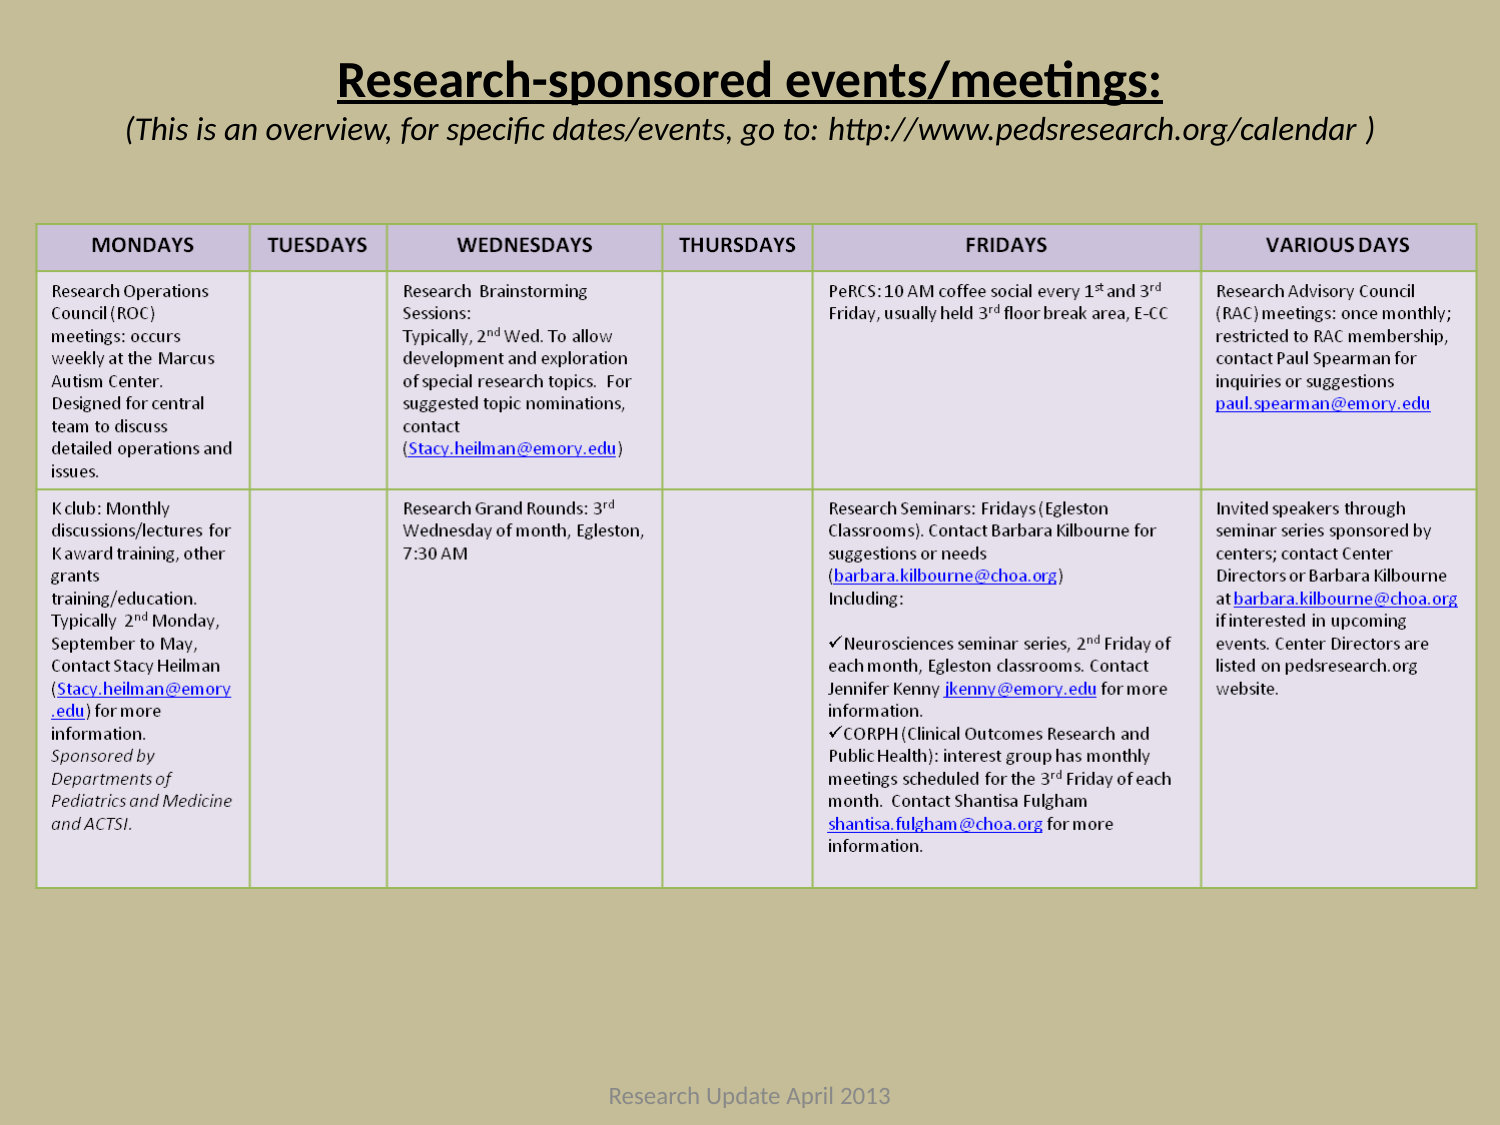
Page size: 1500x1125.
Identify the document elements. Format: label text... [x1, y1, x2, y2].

title Research-sponsored events/meetings: (This is an overview, for specific dates/events, go to: http://www.pedsresearch.org/calendar ) [75, 37, 1426, 138]
text_box Research Update April 2013 [512, 1065, 988, 1125]
picture [25, 213, 1488, 901]
